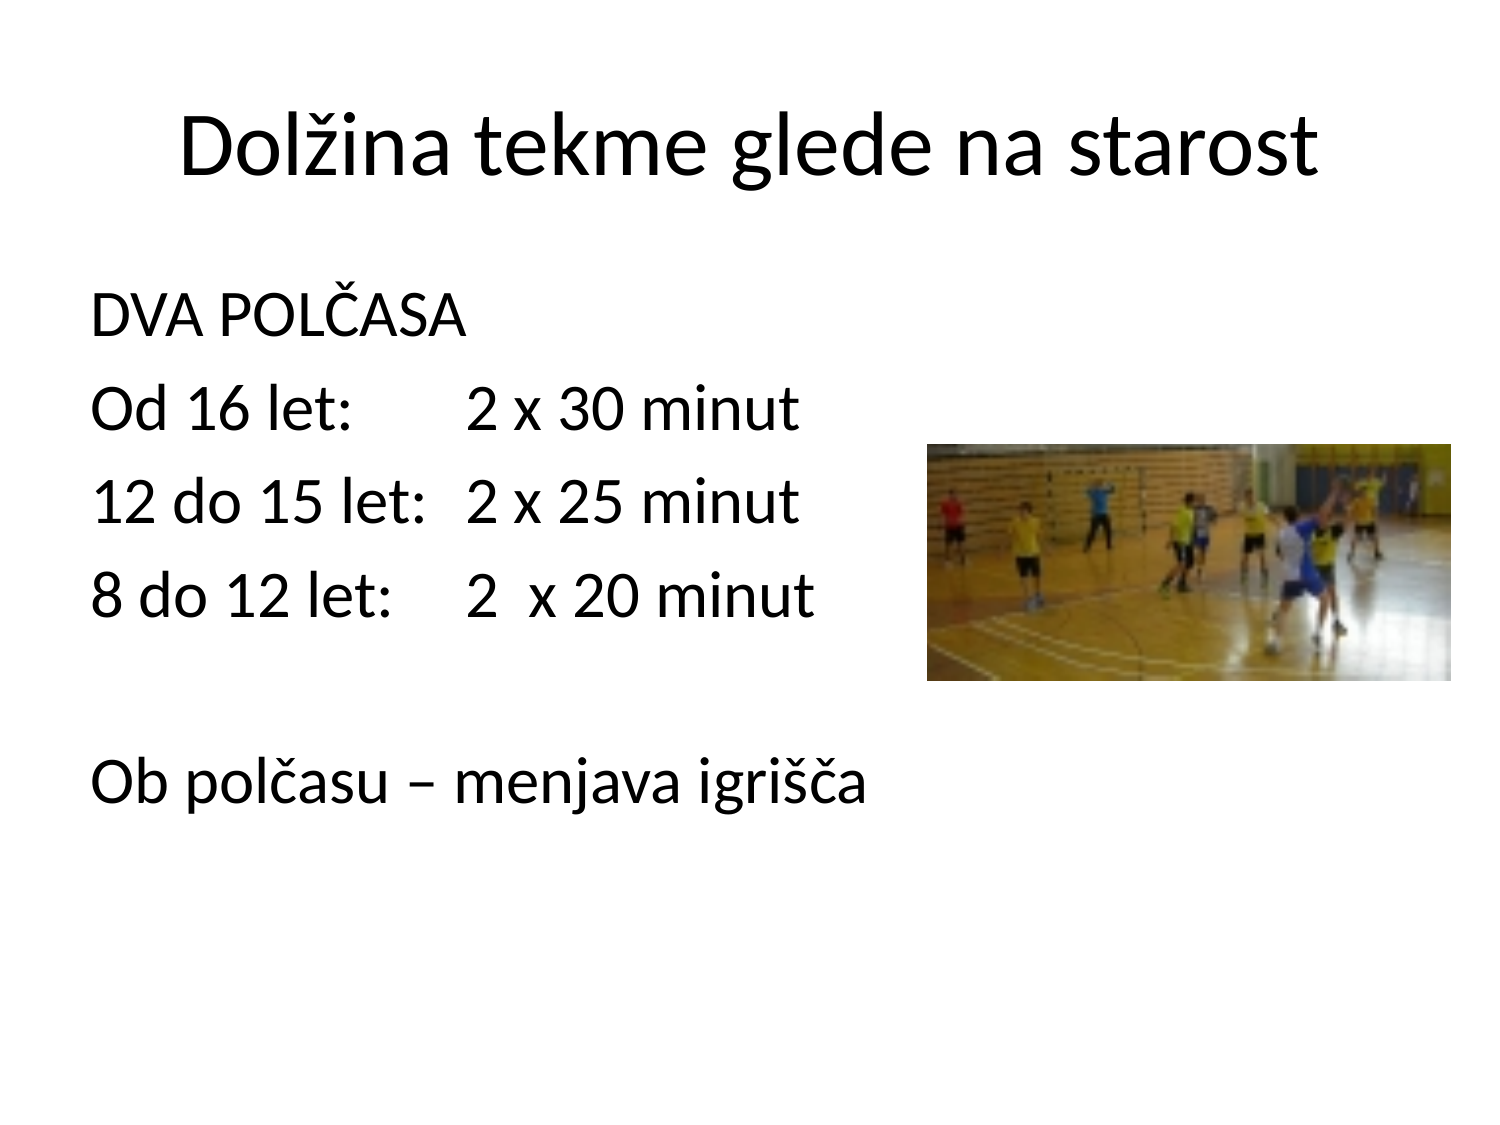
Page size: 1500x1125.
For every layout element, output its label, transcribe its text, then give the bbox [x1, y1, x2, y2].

list DVA POLČASA Od 16 let: 2 x 30 minut 12 do 15 let: 2 x 25 minut 8 do 12 let: 2 x 20 minut Ob polčasu – menjava igrišča [75, 262, 1425, 1005]
picture [927, 444, 1451, 681]
title Dolžina tekme glede na starost [75, 45, 1425, 233]
